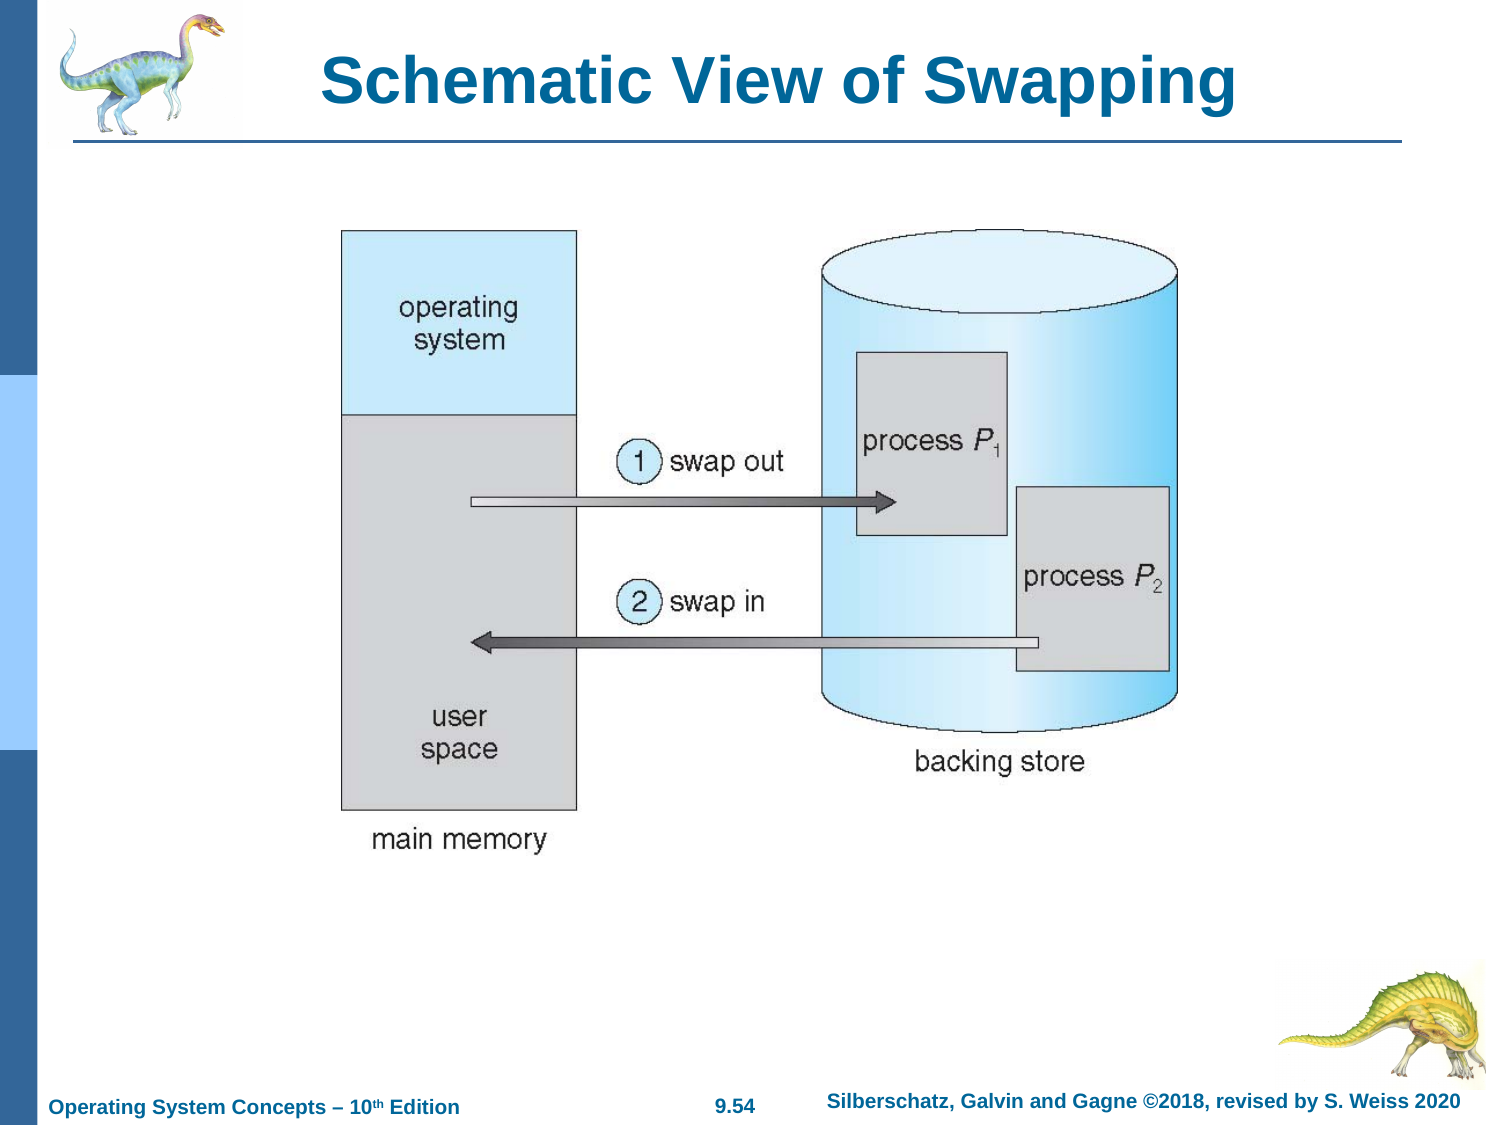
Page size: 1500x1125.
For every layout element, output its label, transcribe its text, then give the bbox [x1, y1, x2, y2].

picture [46, 0, 243, 149]
title Schematic View of Swapping [134, 29, 1425, 125]
picture [341, 229, 1178, 856]
picture [1275, 959, 1486, 1090]
